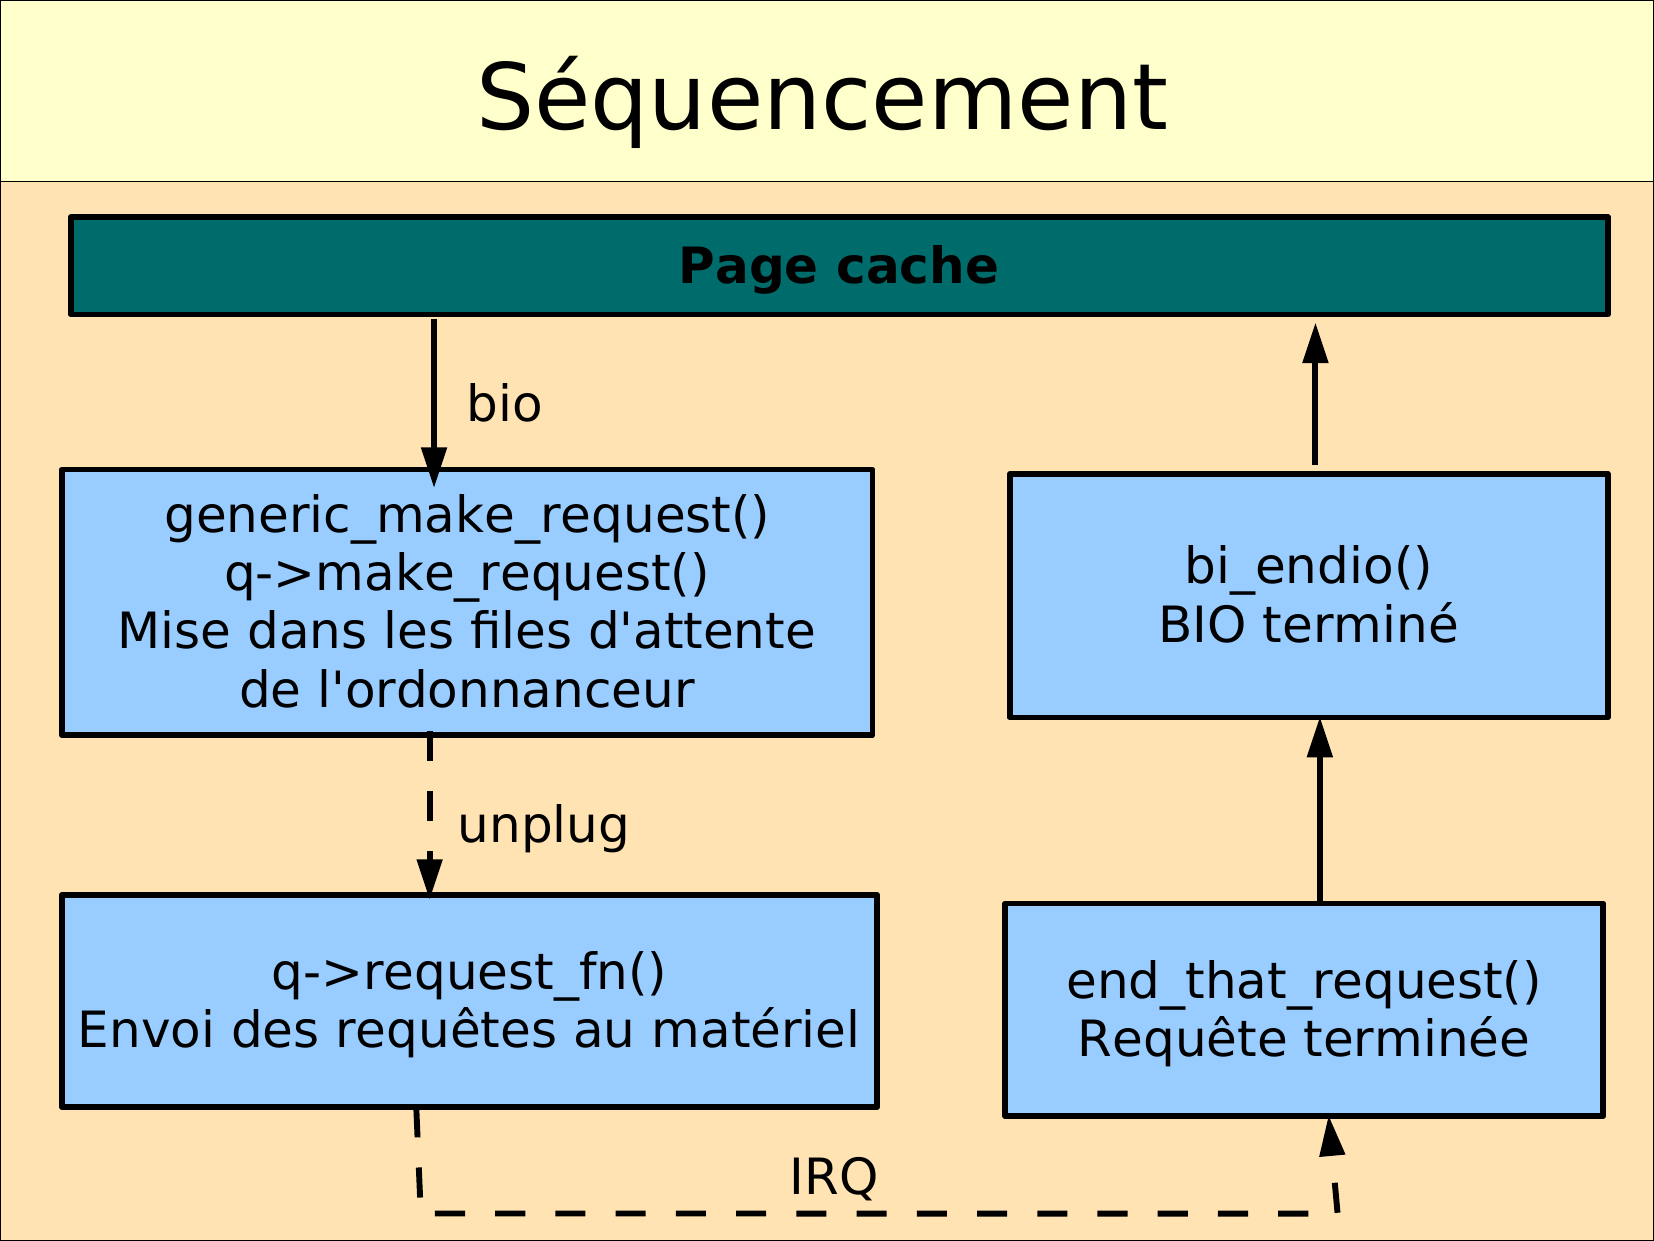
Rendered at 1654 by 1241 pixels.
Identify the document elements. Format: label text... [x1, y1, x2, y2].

text_box bi_endio() BIO terminé [1009, 473, 1608, 718]
text_box end_that_request() Requête terminée [1005, 903, 1604, 1117]
text_box bio [451, 367, 776, 441]
title Séquencement [114, 38, 1531, 158]
text_box Page cache [70, 217, 1608, 315]
text_box generic_make_request() q->make_request() Mise dans les files d'attente de l'ordonnanceur [61, 469, 873, 736]
text_box unplug [442, 788, 674, 862]
text_box IRQ [775, 1140, 1041, 1214]
text_box q->request_fn() Envoi des requêtes au matériel [62, 894, 877, 1108]
